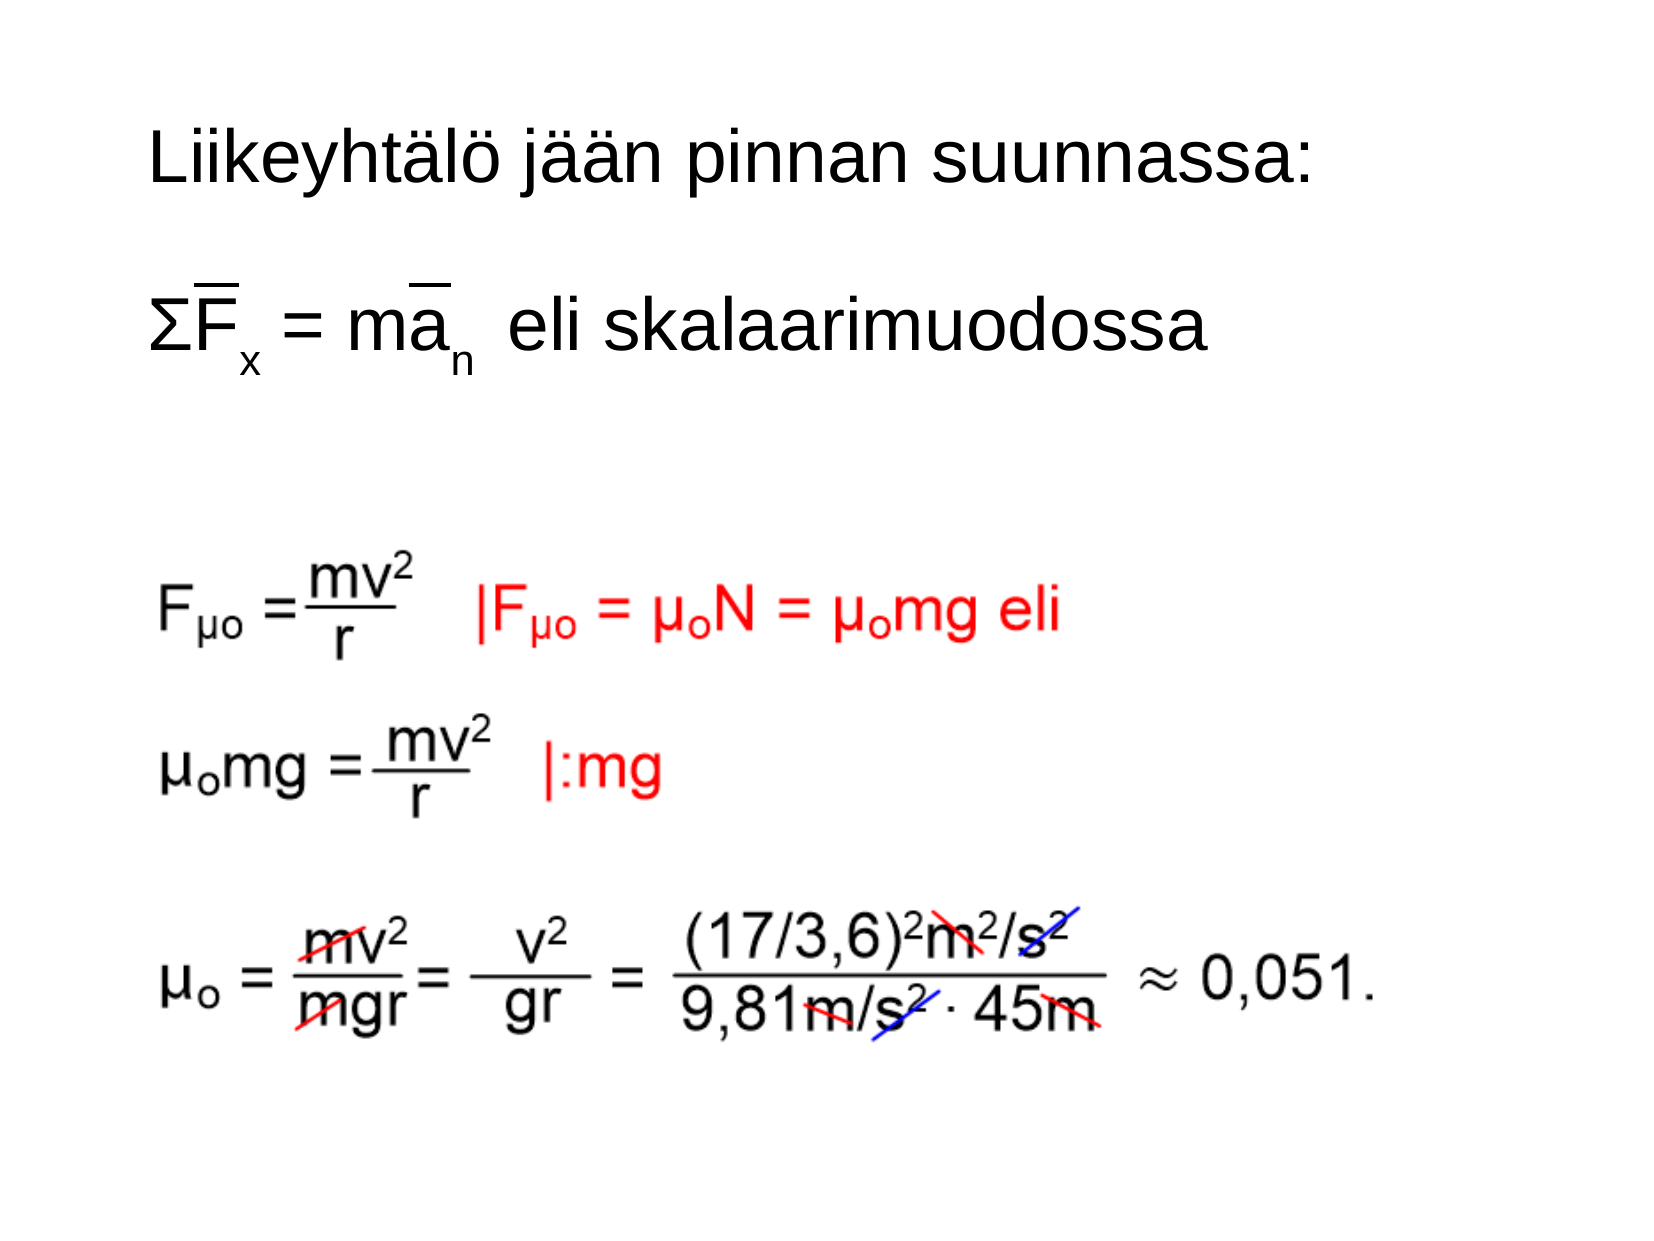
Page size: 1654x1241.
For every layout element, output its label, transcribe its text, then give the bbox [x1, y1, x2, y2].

picture [106, 460, 1488, 1092]
text_box Liikeyhtälö jään pinnan suunnassa: ΣFx = man eli skalaarimuodossa [132, 107, 1418, 392]
